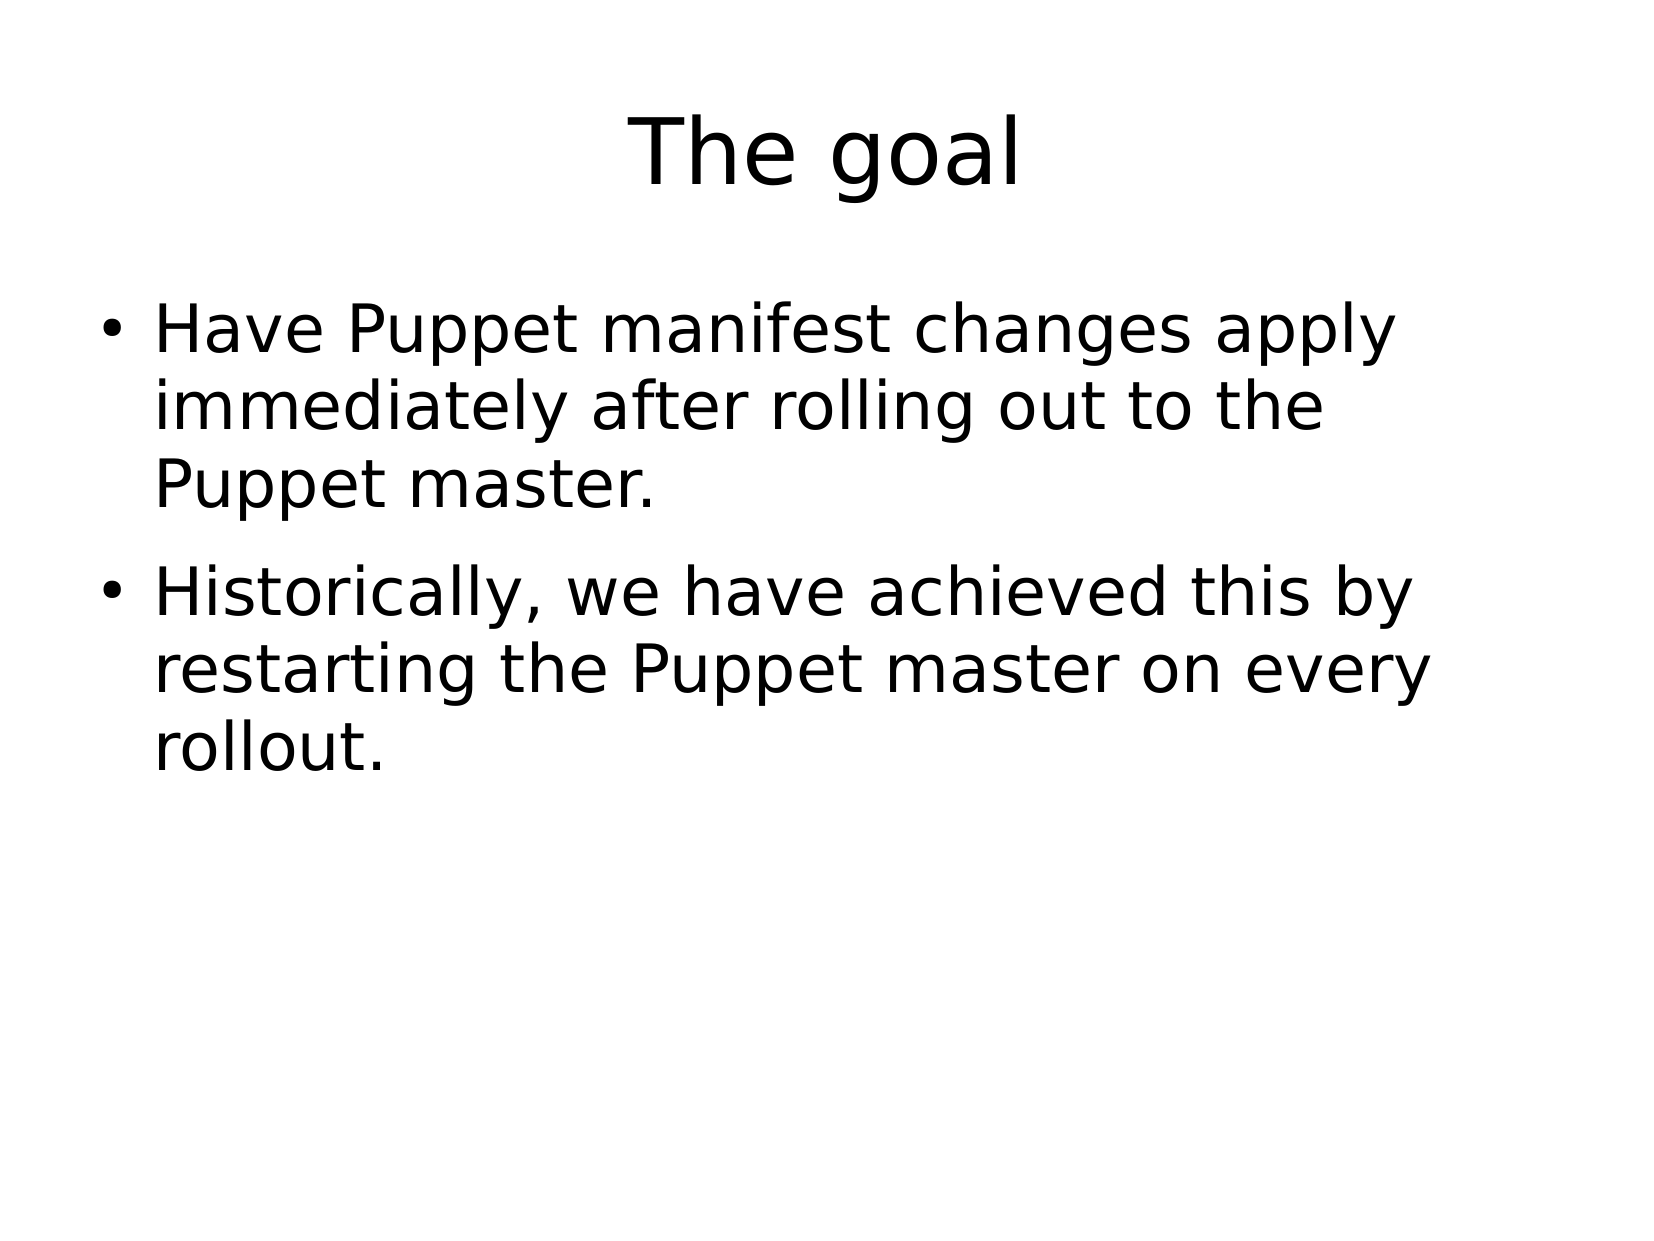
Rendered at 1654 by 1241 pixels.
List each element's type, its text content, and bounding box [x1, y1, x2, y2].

title The goal [82, 49, 1571, 257]
list Have Puppet manifest changes apply immediately after rolling out to the Puppet master. Historically, we have achieved this by restarting the Puppet master on every rollout. [82, 290, 1571, 1096]
